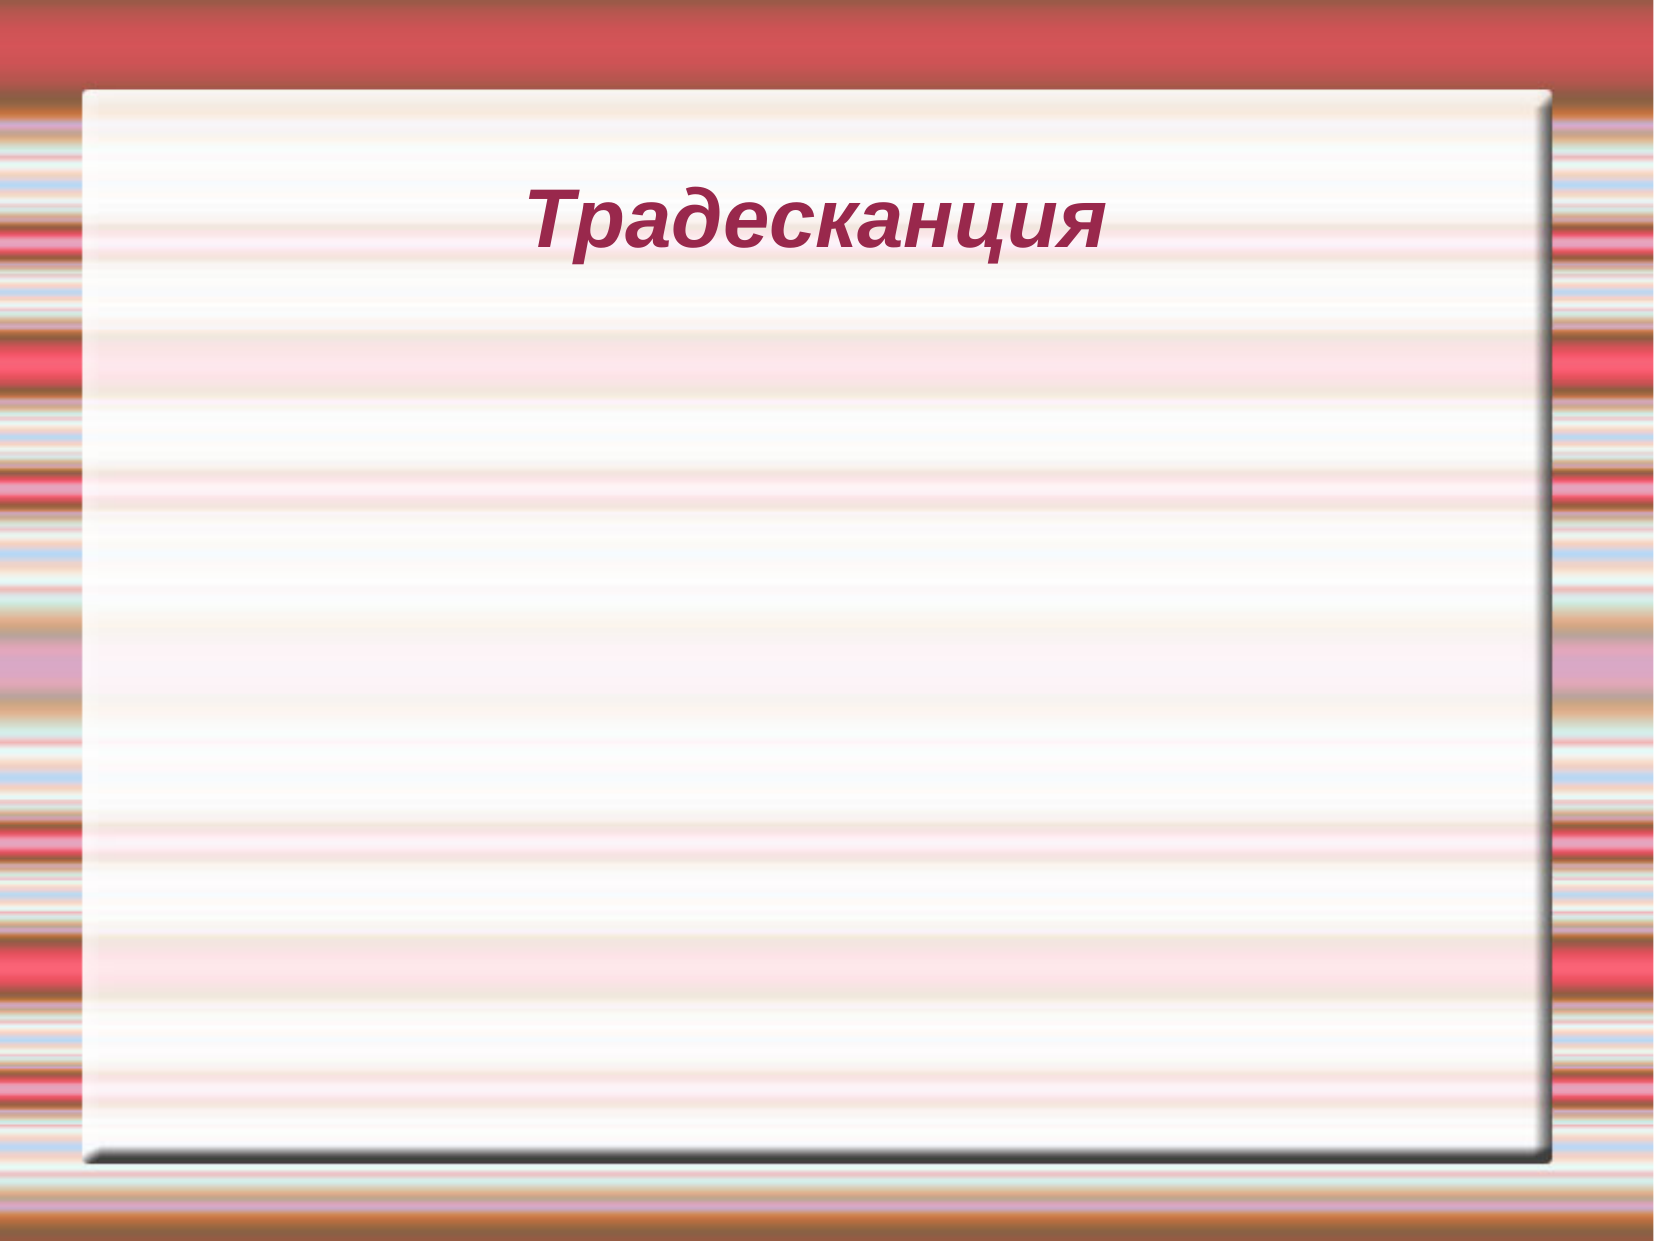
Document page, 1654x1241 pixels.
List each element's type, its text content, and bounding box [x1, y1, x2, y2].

title Традесканция [121, 122, 1534, 315]
picture [0, 0, 1654, 1241]
